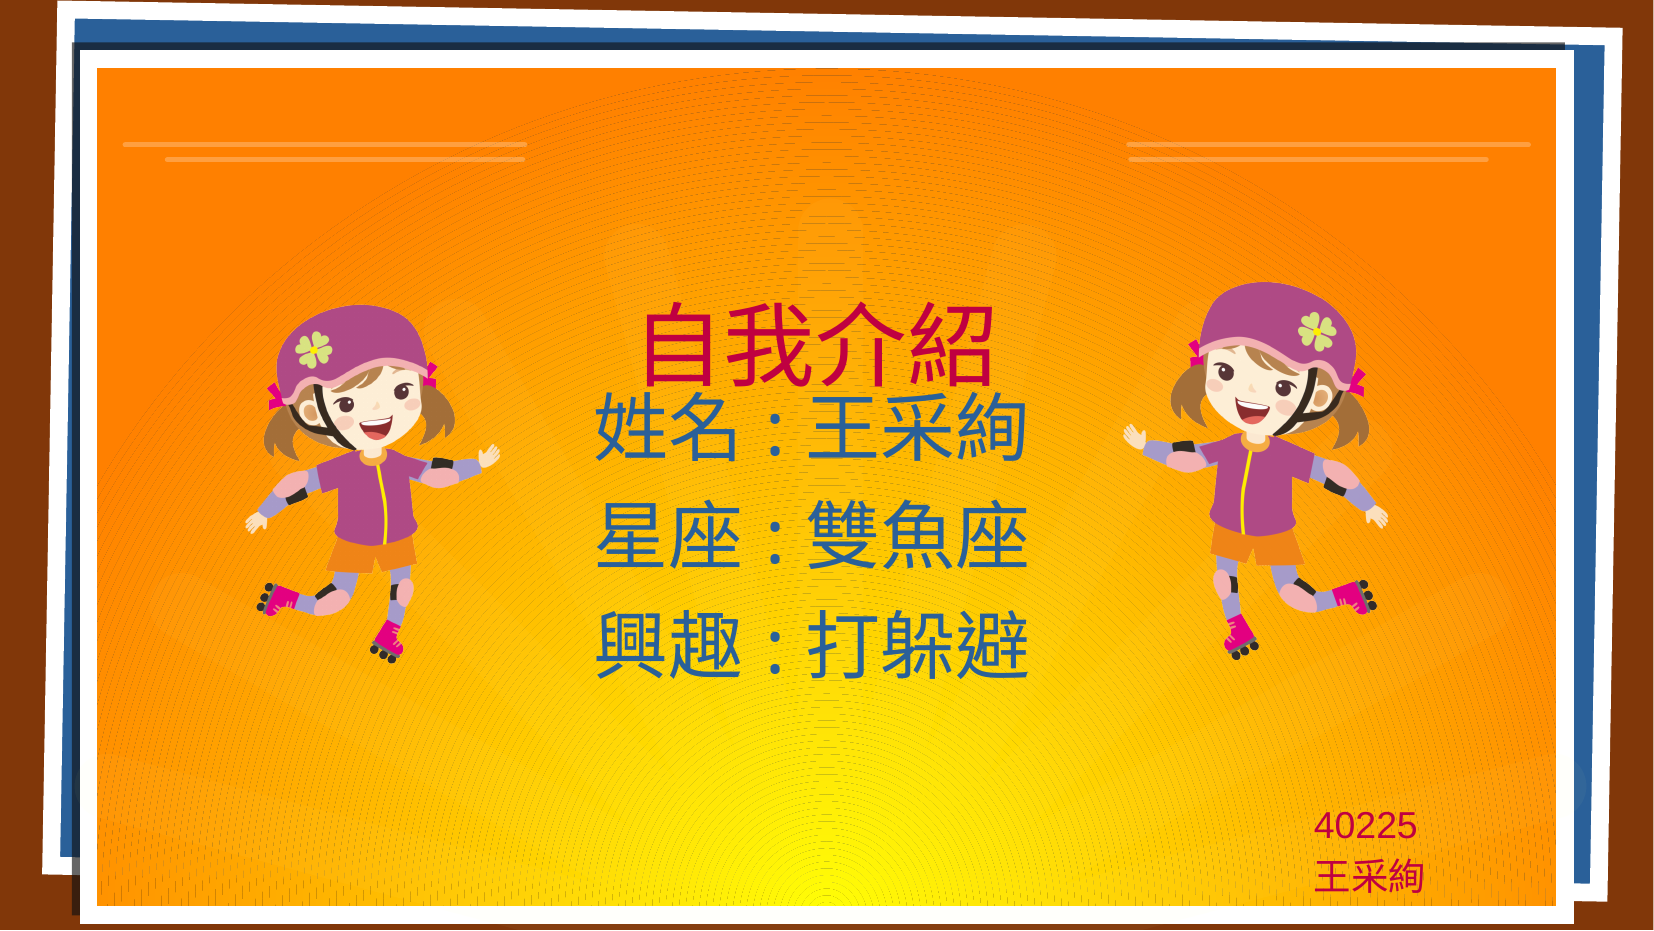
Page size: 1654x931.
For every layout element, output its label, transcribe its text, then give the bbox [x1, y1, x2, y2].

text_box 40225王采絢 [1299, 797, 1477, 904]
picture [245, 295, 500, 673]
subtitle 姓名:王采絢 星座:雙魚座 興趣:打躲避 [531, 383, 1093, 680]
title [82, 37, 1571, 193]
text_box 自我介紹 [617, 265, 1034, 384]
picture [1123, 266, 1388, 676]
